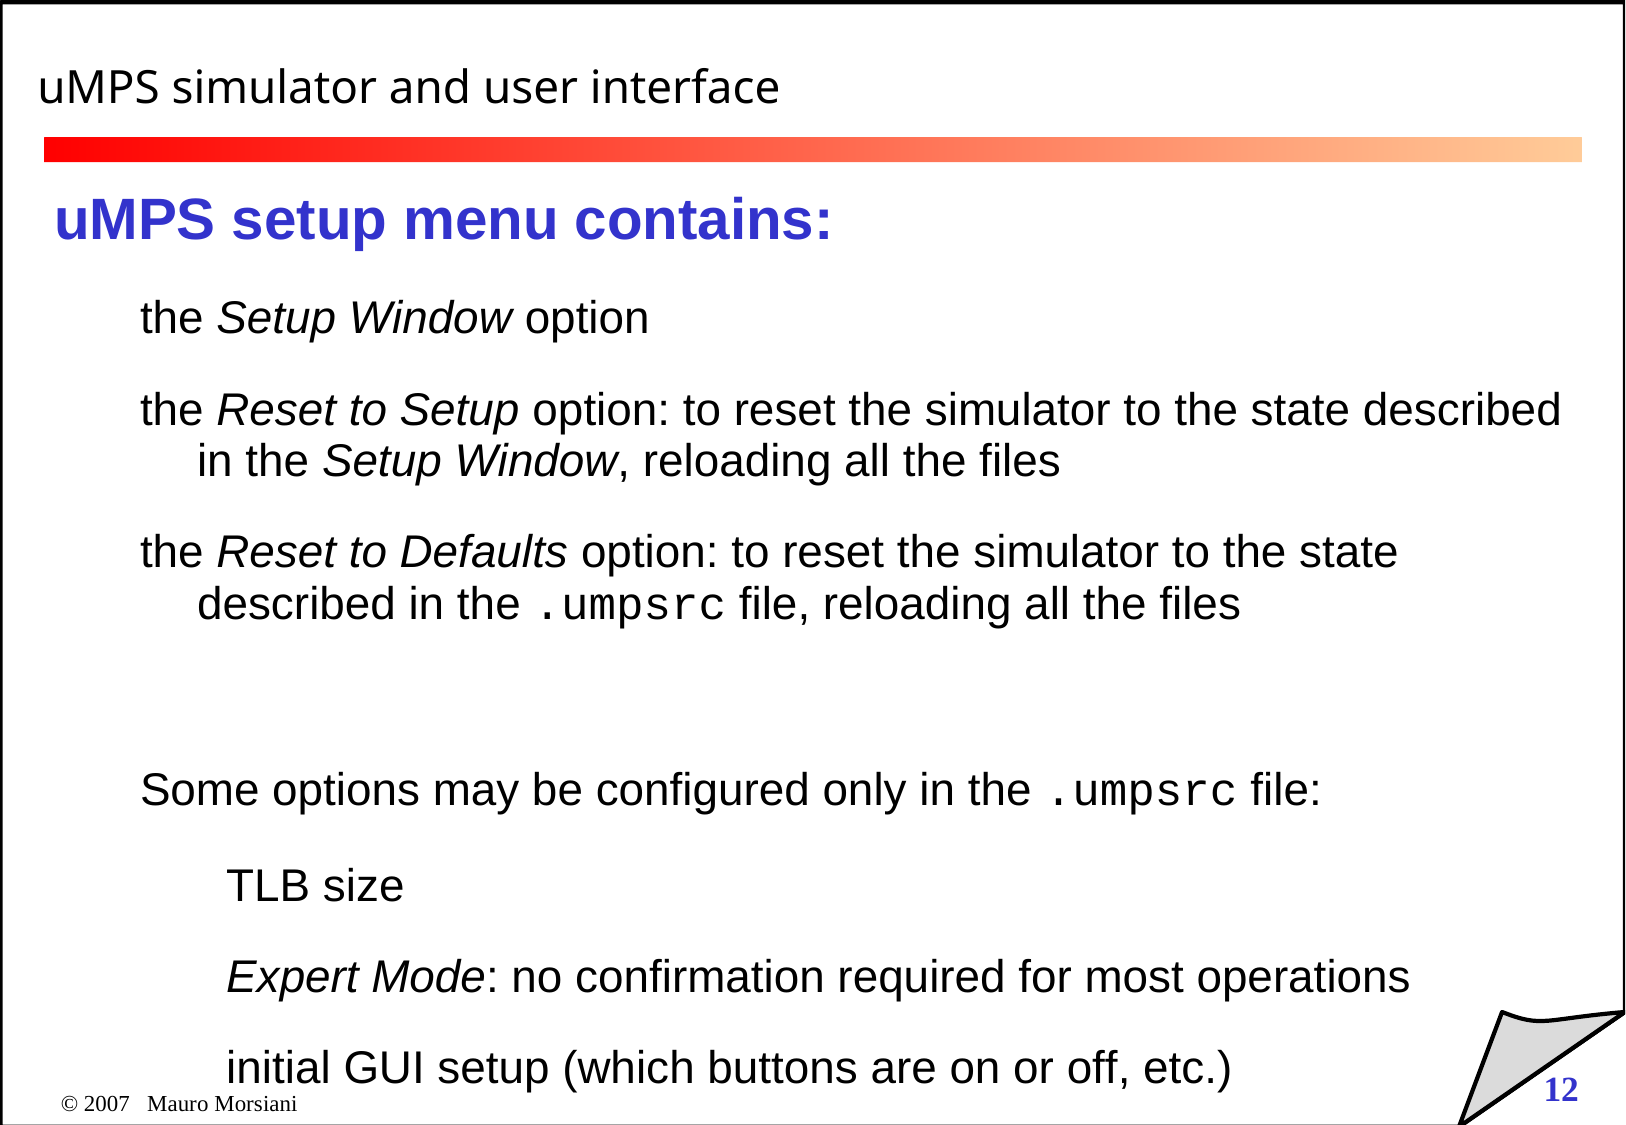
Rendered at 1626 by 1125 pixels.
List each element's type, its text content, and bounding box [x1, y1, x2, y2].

list uMPS setup menu contains: the Setup Window option the Reset to Setup option: to reset the simulator to the state described in the Setup Window, reloading all the files the Reset to Defaults option: to reset the simulator to the state described in the .umpsrc file, reloading all the files Some options may be configured only in the .umpsrc file: TLB size Expert Mode: no confirmation required for most operations initial GUI setup (which buttons are on or off, etc.) [54, 187, 1571, 1125]
title uMPS simulator and user interface [37, 44, 1588, 131]
